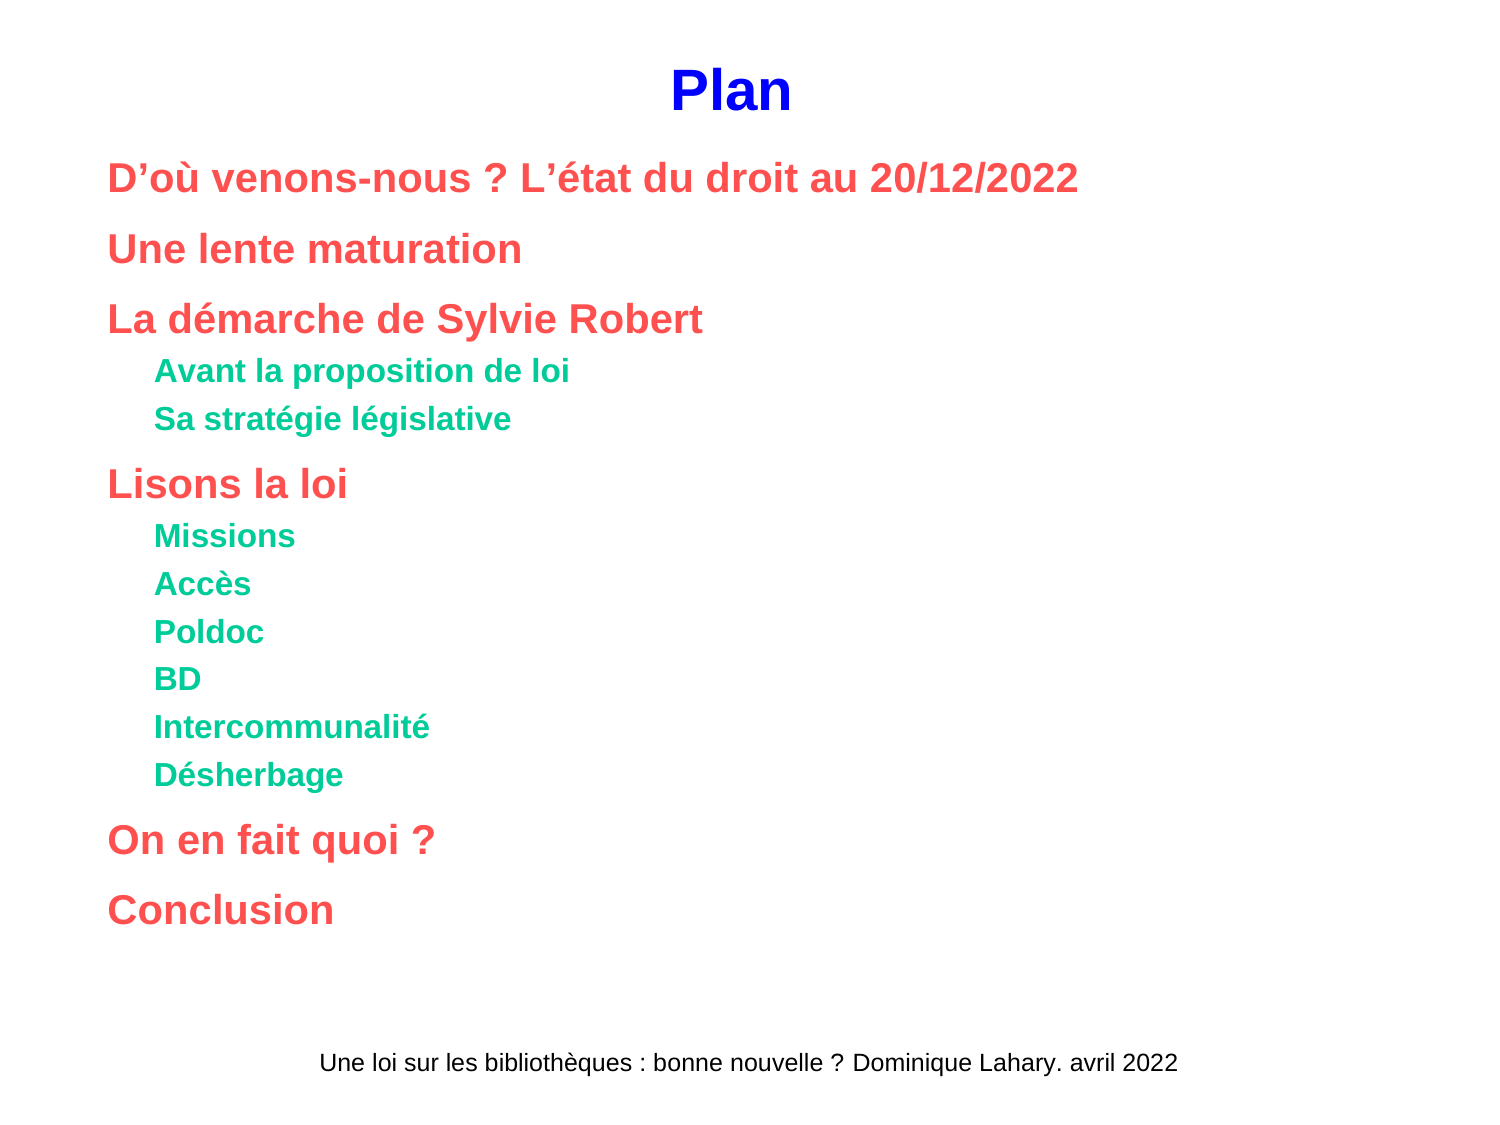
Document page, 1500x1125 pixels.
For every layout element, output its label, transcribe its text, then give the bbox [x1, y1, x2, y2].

text_box Une loi sur les bibliothèques : bonne nouvelle ? Dominique Lahary. avril 2022 [49, 1038, 1450, 1114]
list D’où venons-nous ? L’état du droit au 20/12/2022 Une lente maturation La démarche de Sylvie Robert Avant la proposition de loi Sa stratégie législative Lisons la loi Missions Accès Poldoc BD Intercommunalité Désherbage On en fait quoi ? Conclusion [92, 149, 1430, 1026]
title Plan [112, 29, 1388, 119]
